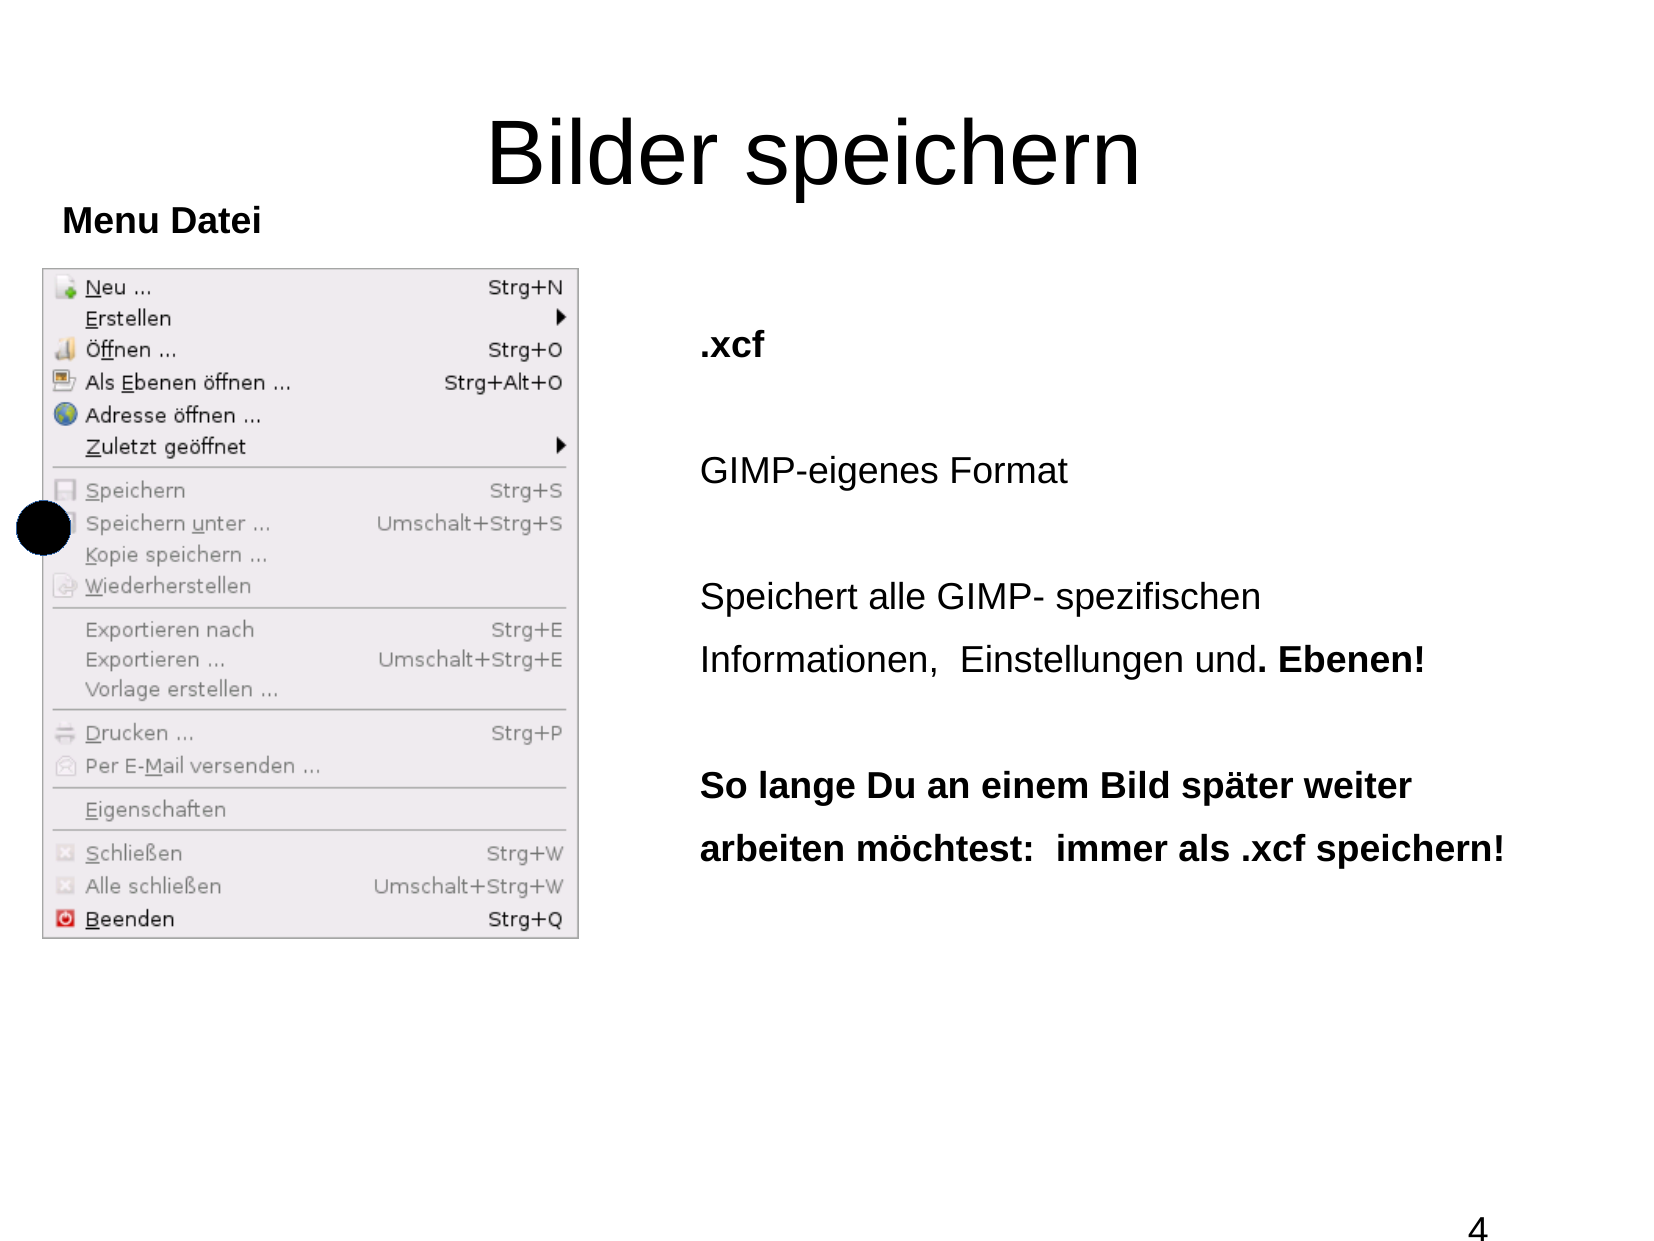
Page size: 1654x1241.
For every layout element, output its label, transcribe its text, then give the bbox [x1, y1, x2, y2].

text_box Menu Datei [47, 171, 378, 229]
picture [42, 268, 579, 939]
title Bilder speichern [82, 49, 1571, 257]
text_box [16, 500, 71, 556]
text_box .xcf GIMP-eigenes Format Speichert alle GIMP- spezifischen Informationen, Einstellungen und. Ebenen! So lange Du an einem Bild später weiter arbeiten möchtest: immer als .xcf speichern! [685, 295, 1524, 856]
